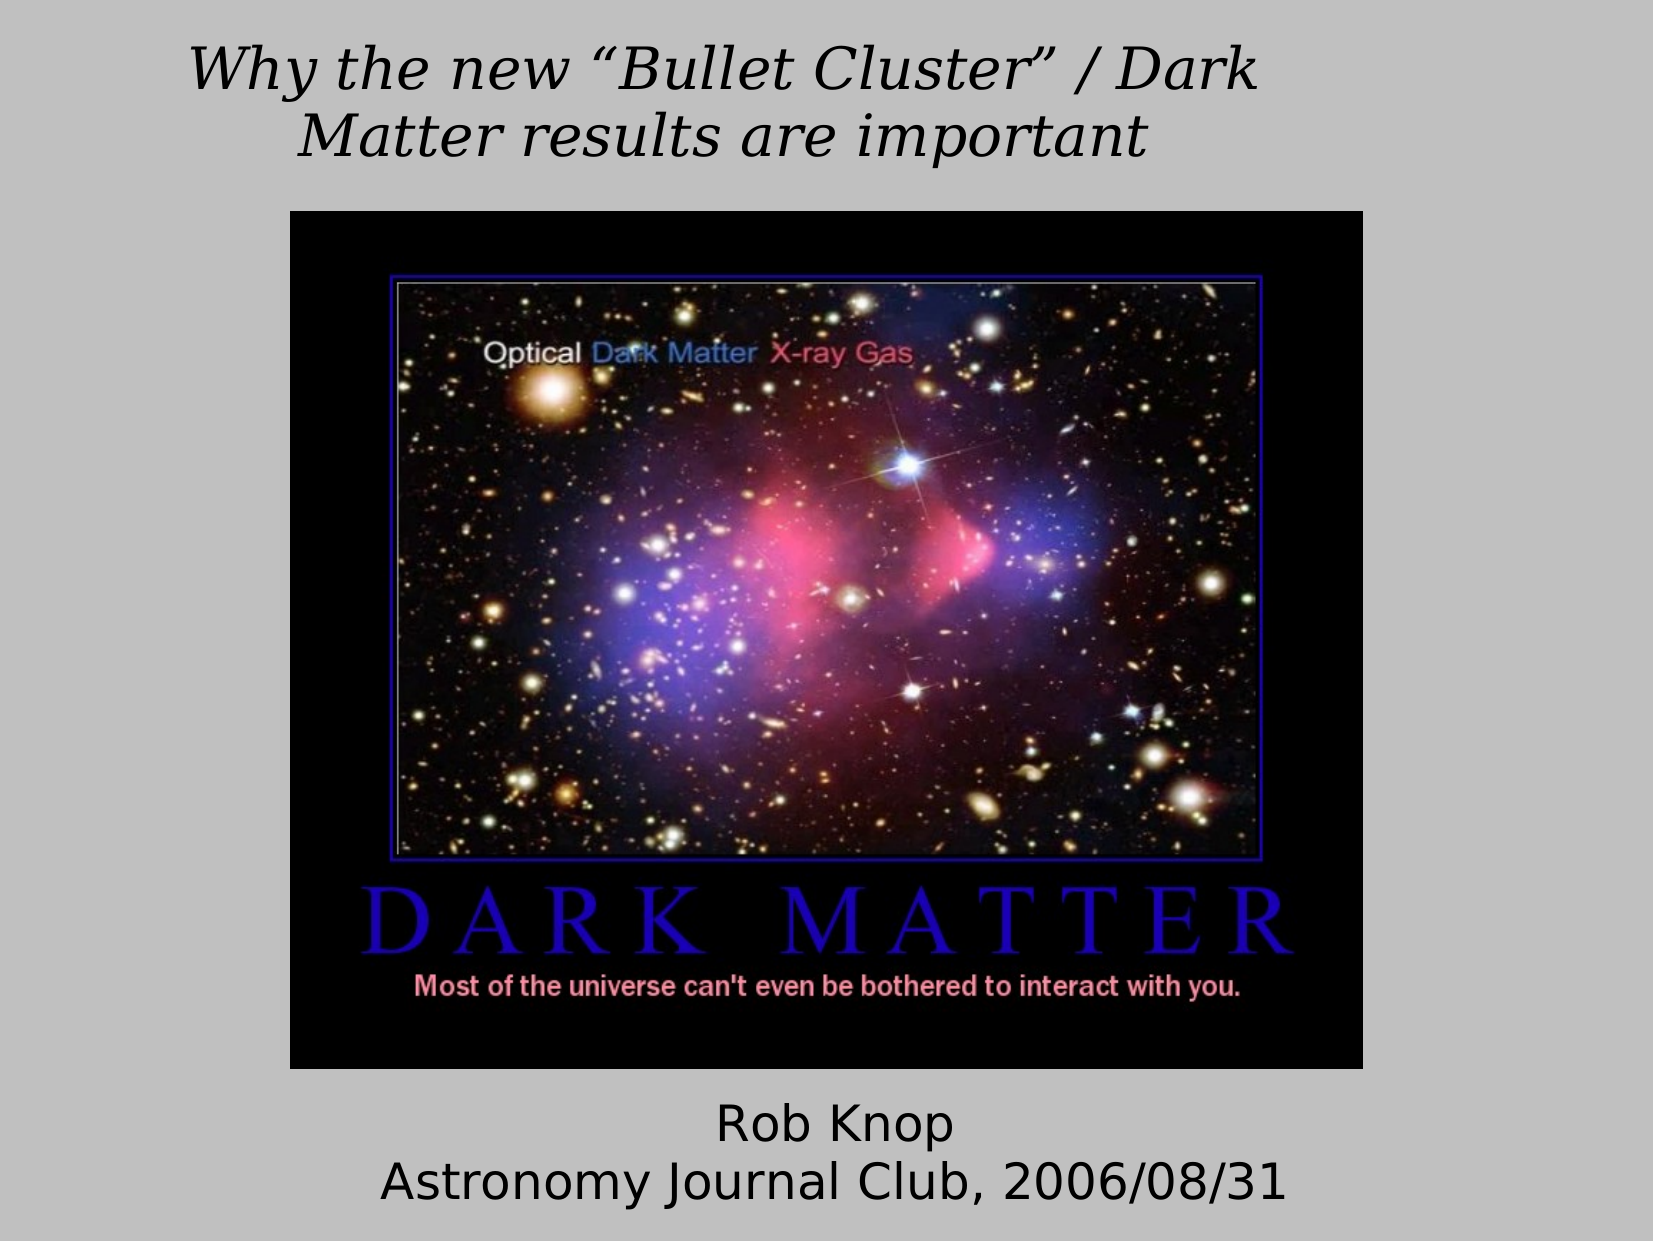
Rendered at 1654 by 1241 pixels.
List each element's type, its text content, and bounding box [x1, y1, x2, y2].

text_box Why the new “Bullet Cluster” / Dark Matter results are important [172, 27, 1481, 179]
text_box Rob Knop Astronomy Journal Club, 2006/08/31 [366, 1087, 1287, 1219]
picture [290, 211, 1363, 1069]
